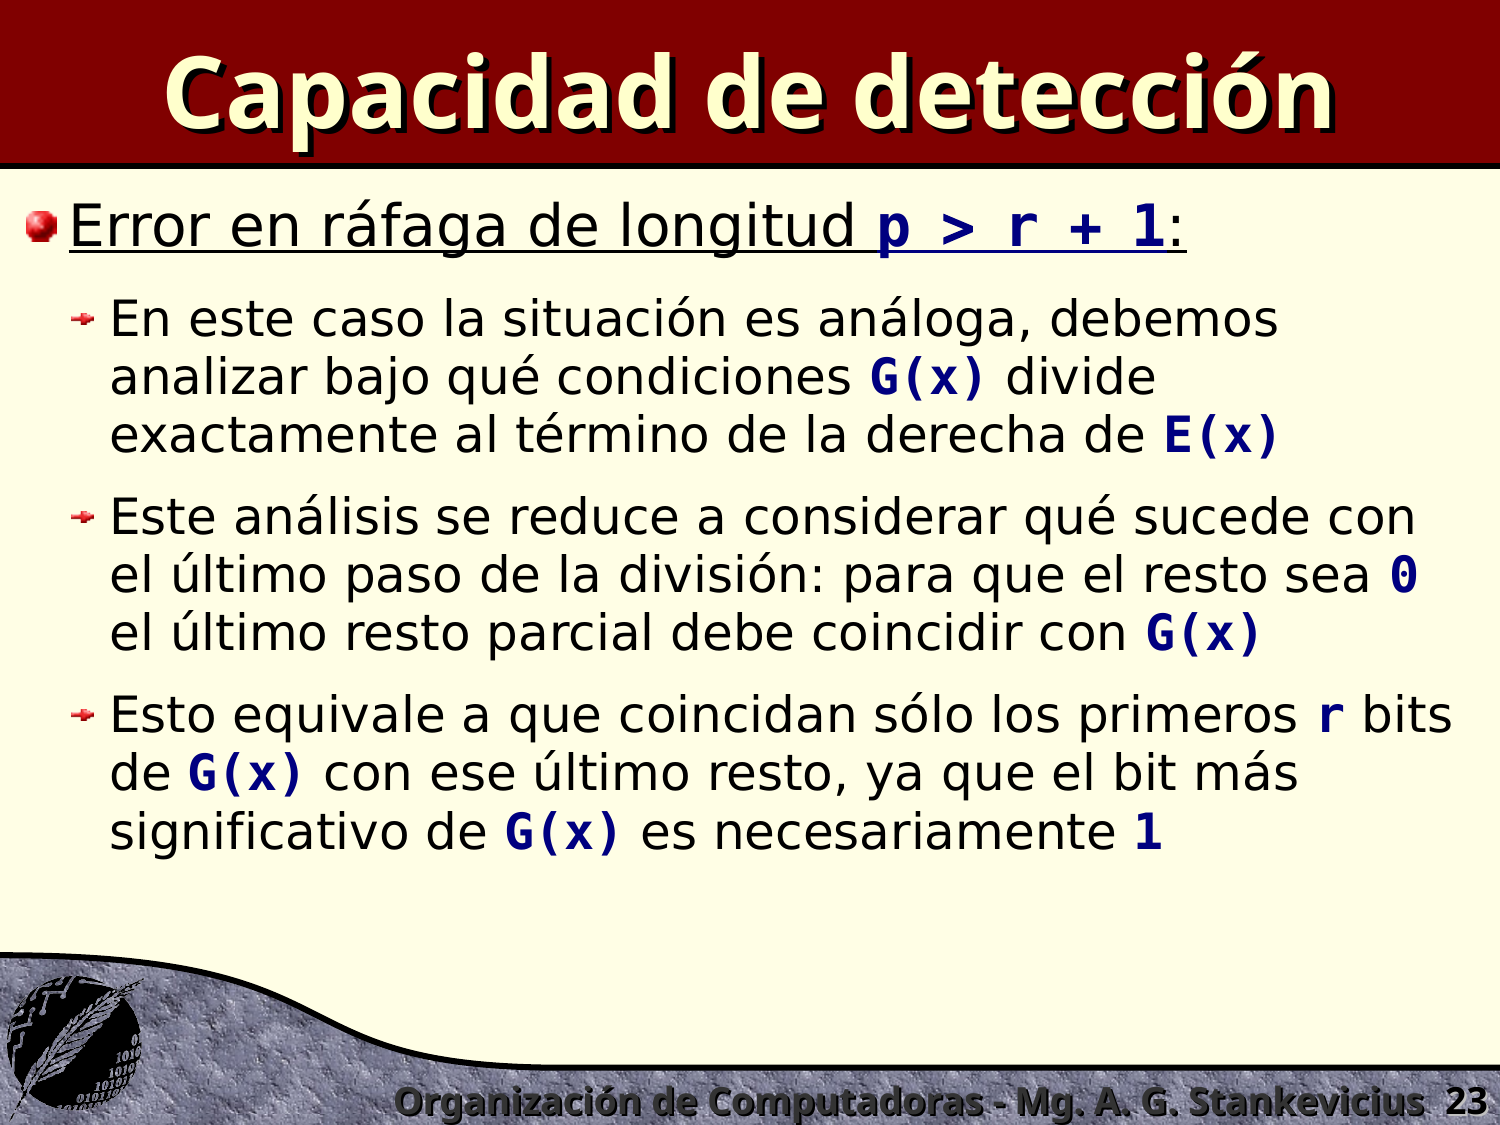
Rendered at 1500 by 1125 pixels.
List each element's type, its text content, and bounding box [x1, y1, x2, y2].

picture [1058, 1100, 1065, 1110]
picture [448, 1100, 455, 1110]
picture [0, 959, 1500, 1125]
list Error en ráfaga de longitud p > r + 1: En este caso la situación es análoga, debemos analizar bajo qué condiciones G(x) divide exactamente al término de la derecha de E(x) Este análisis se reduce a considerar qué sucede con el último paso de la división: para que el resto sea 0 el último resto parcial debe coincidir con G(x) Esto equivale a que coincidan sólo los primeros r bits de G(x) con ese último resto, ya que el bit más significativo de G(x) es necesariamente 1 [11, 192, 1486, 935]
title Capacidad de detección [15, 5, 1485, 160]
picture [802, 1100, 806, 1110]
